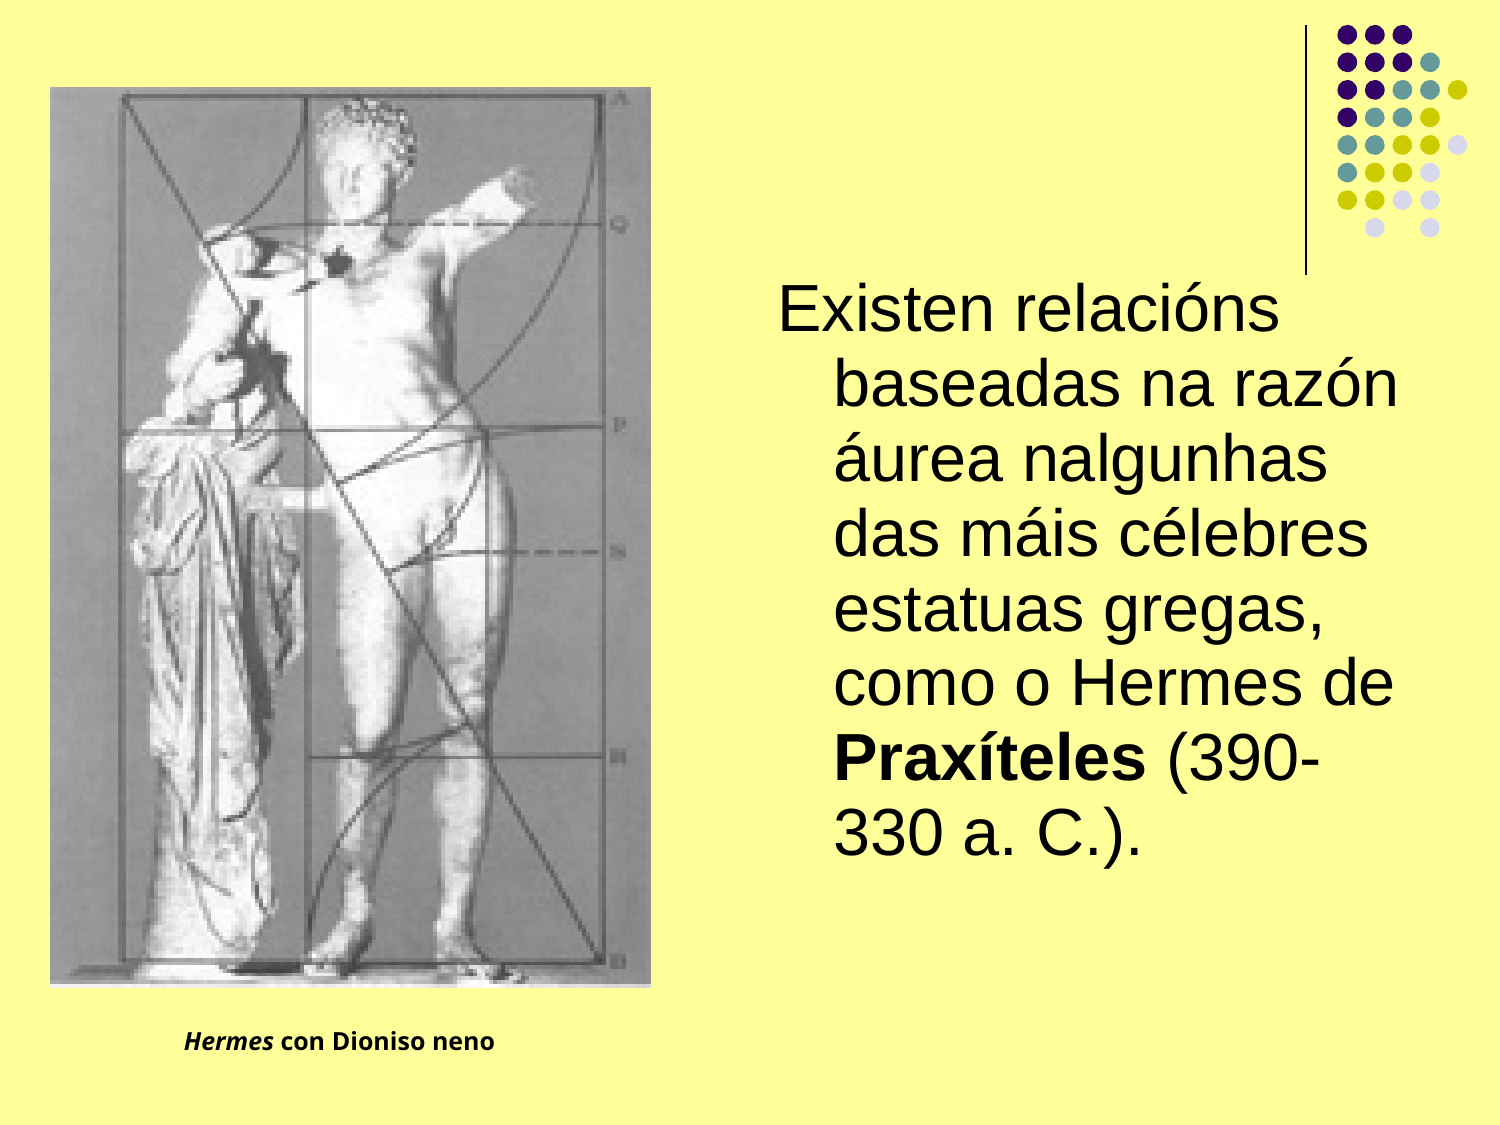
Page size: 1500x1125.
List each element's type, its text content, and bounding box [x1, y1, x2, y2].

text_box Hermes con Dioniso neno [183, 1012, 507, 1058]
picture [50, 87, 651, 988]
list Existen relacións baseadas na razón áurea nalgunhas das máis célebres estatuas gregas, como o Hermes de Praxíteles (390-330 a. C.). [762, 263, 1426, 988]
